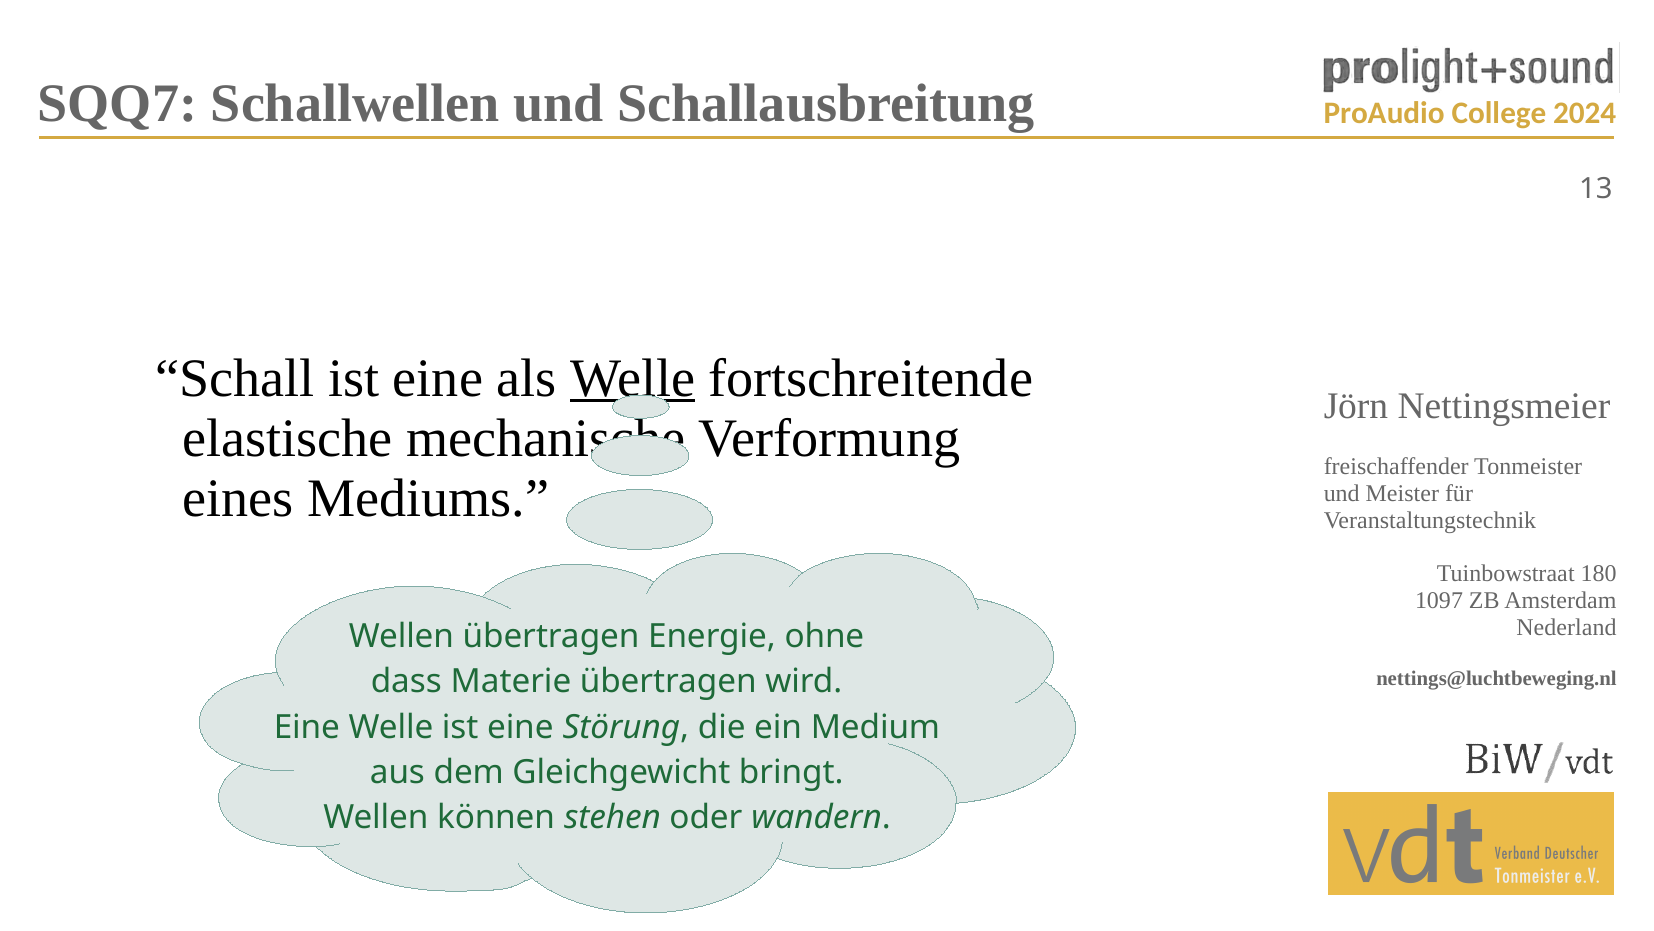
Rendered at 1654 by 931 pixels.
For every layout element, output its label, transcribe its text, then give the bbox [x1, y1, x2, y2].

text_box Wellen übertragen Energie, ohne dass Materie übertragen wird. Eine Welle ist eine Störung, die ein Medium aus dem Gleichgewicht bringt. Wellen können stehen oder wandern. [199, 553, 1076, 913]
title SQQ7: Schallwellen und Schallausbreitung [37, 43, 1275, 164]
text_box Wellen übertragen Energie, ohne dass Materie übertragen wird. Eine Welle ist eine Störung, die ein Medium aus dem Gleichgewicht bringt. Wellen können stehen oder wandern. [566, 489, 713, 550]
picture [1318, 42, 1620, 93]
list “Schall ist eine als Welle fortschreitende elastische mechanische Verformung eines Mediums.” [37, 187, 1313, 913]
list Die zweite Quelle kann auch eine Reflexion sein. [1462, 738, 1619, 784]
text_box Wellen übertragen Energie, ohne dass Materie übertragen wird. Eine Welle ist eine Störung, die ein Medium aus dem Gleichgewicht bringt. Wellen können stehen oder wandern. [591, 435, 689, 476]
